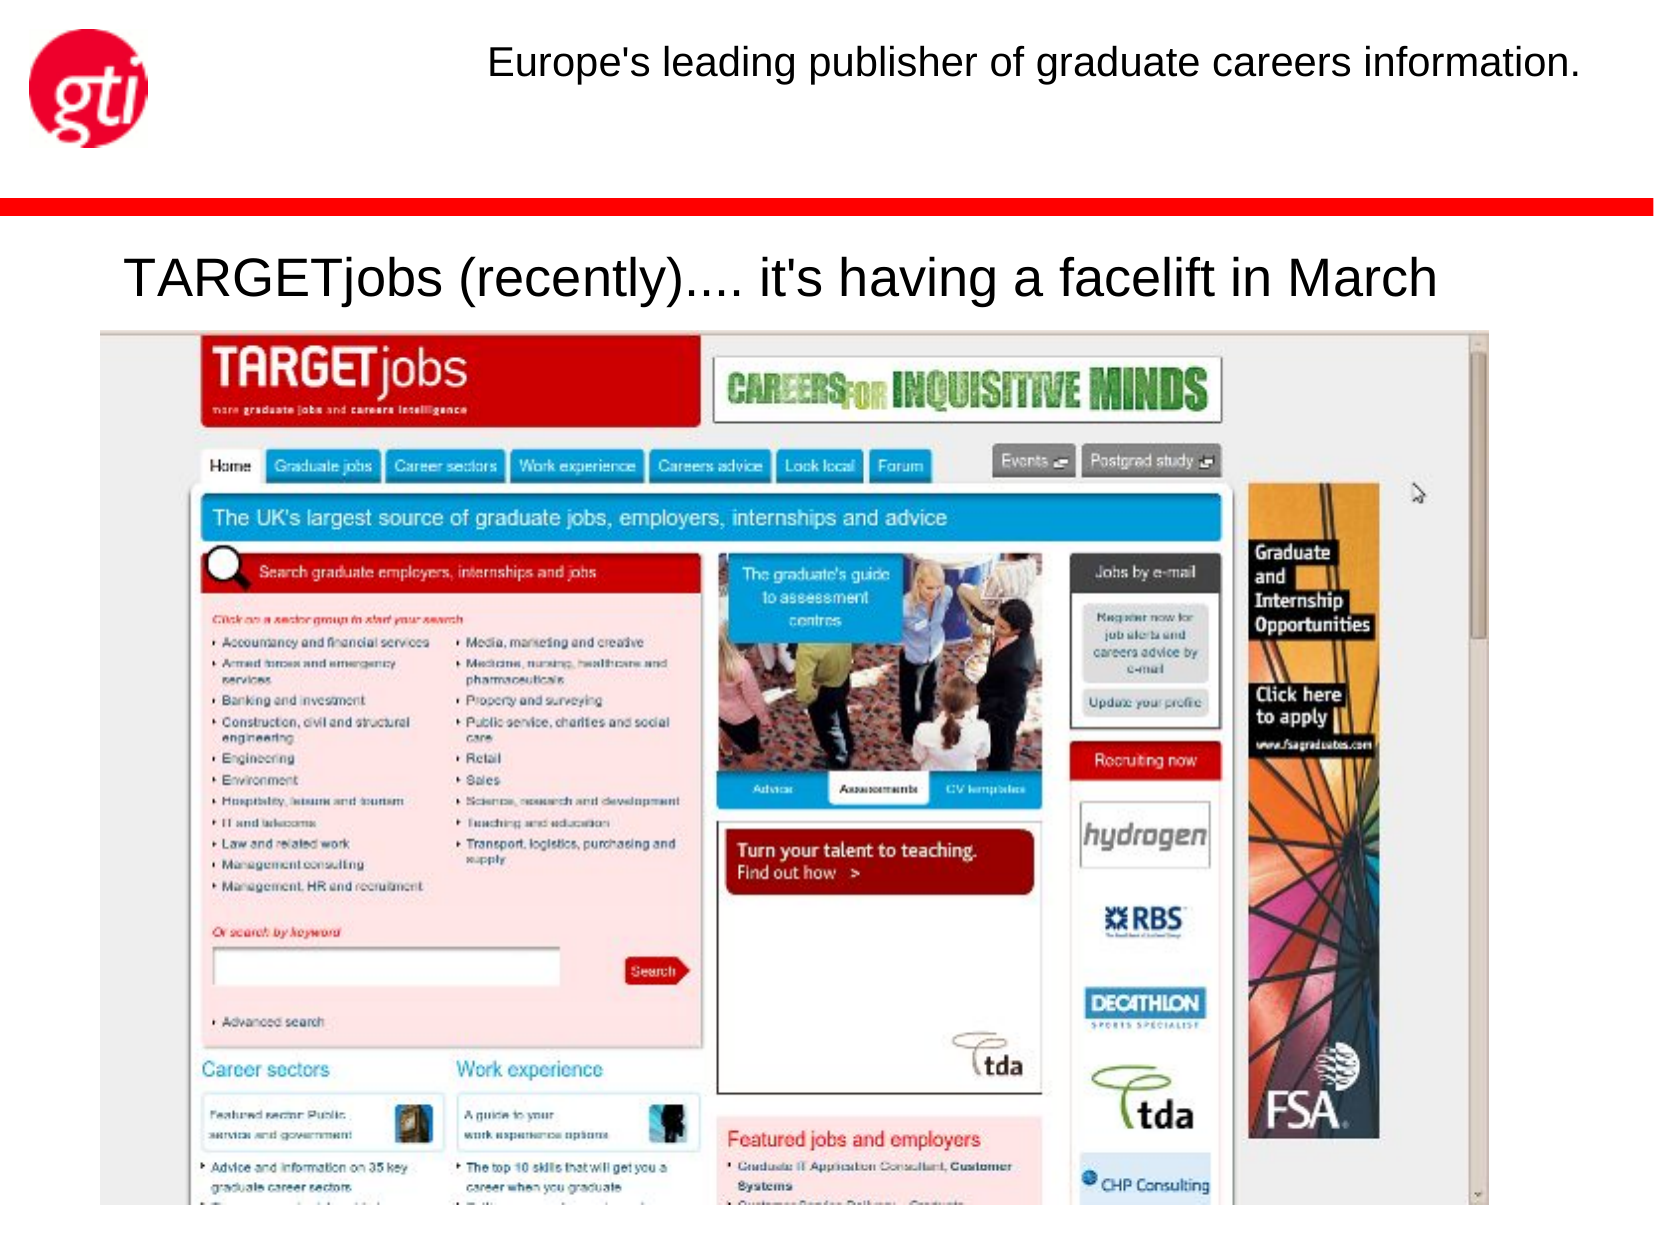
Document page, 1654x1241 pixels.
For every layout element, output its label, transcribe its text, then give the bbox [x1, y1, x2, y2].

picture [29, 29, 148, 148]
text_box Europe's leading publisher of graduate careers information. [472, 29, 1597, 91]
text_box TARGETjobs (recently).... it's having a facelift in March [109, 236, 1595, 355]
picture [100, 330, 1489, 1205]
